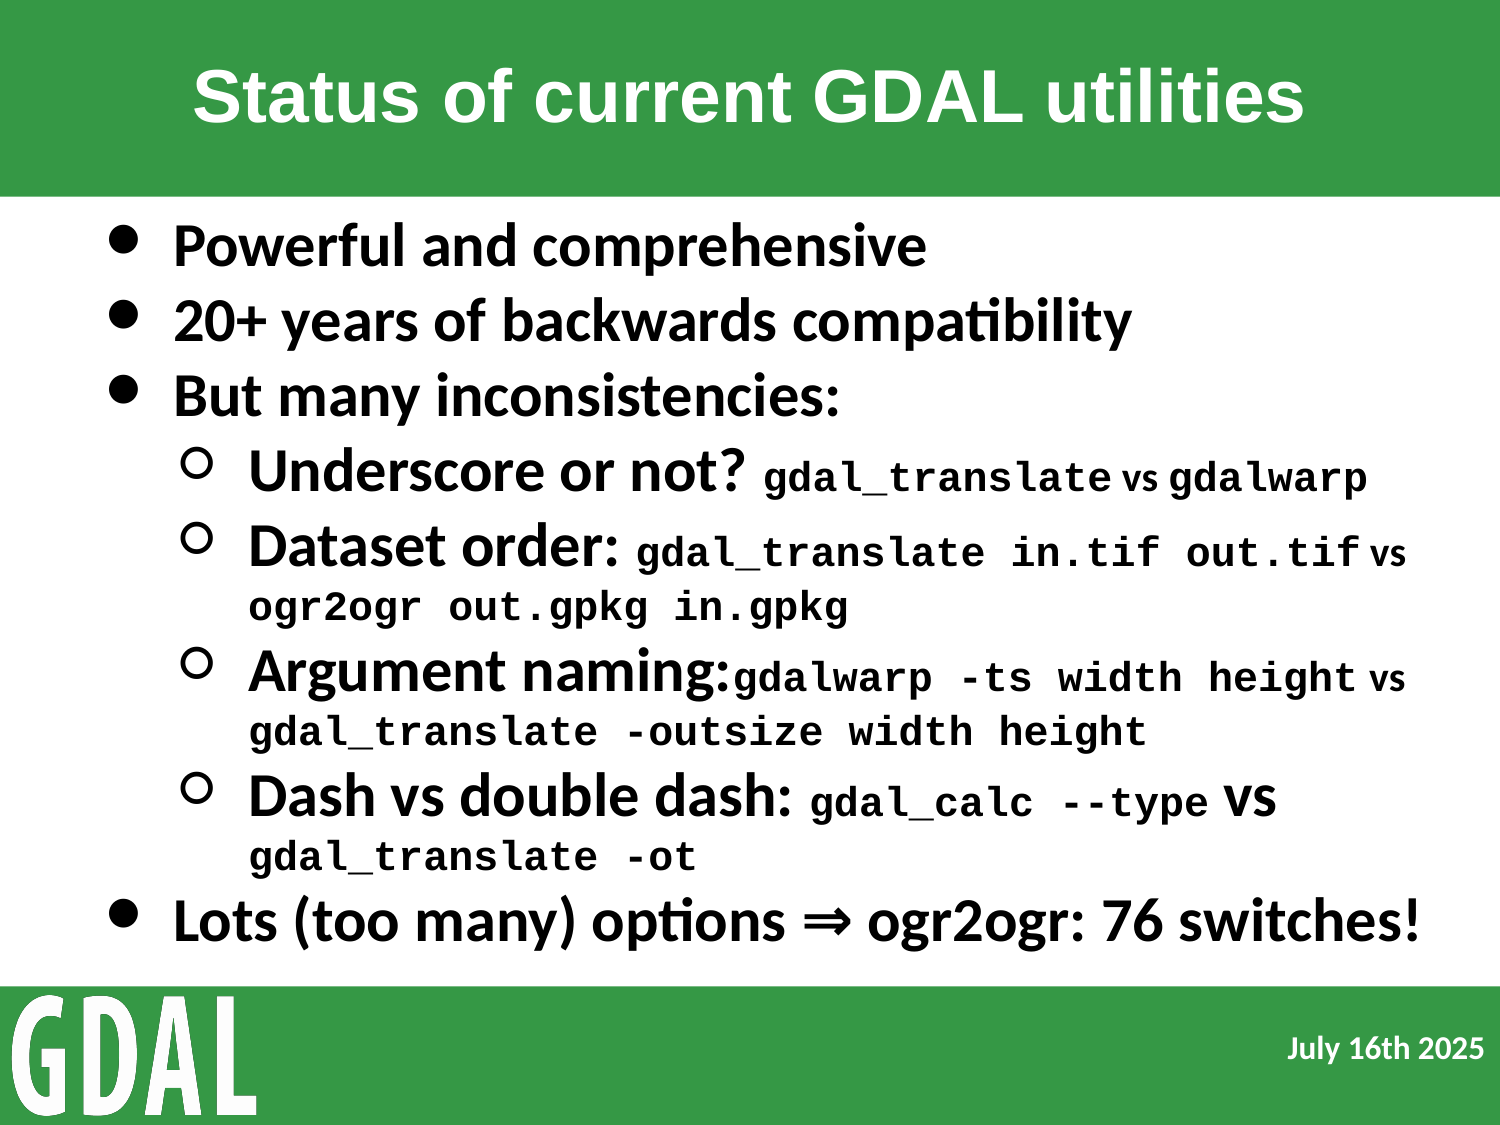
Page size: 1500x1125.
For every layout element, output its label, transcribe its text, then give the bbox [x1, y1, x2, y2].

picture [11, 995, 257, 1116]
title Status of current GDAL utilities [0, 0, 1500, 197]
text_box Powerful and comprehensive 20+ years of backwards compatibility But many inconsistencies: Underscore or not? gdal_translate vs gdalwarp Dataset order: gdal_translate in.tif out.tif vs ogr2ogr out.gpkg in.gpkg Argument naming:gdalwarp -ts width height vs gdal_translate -outsize width height Dash vs double dash: gdal_calc --type vs gdal_translate -ot Lots (too many) options ⇒ ogr2ogr: 76 switches! [83, 189, 1471, 971]
